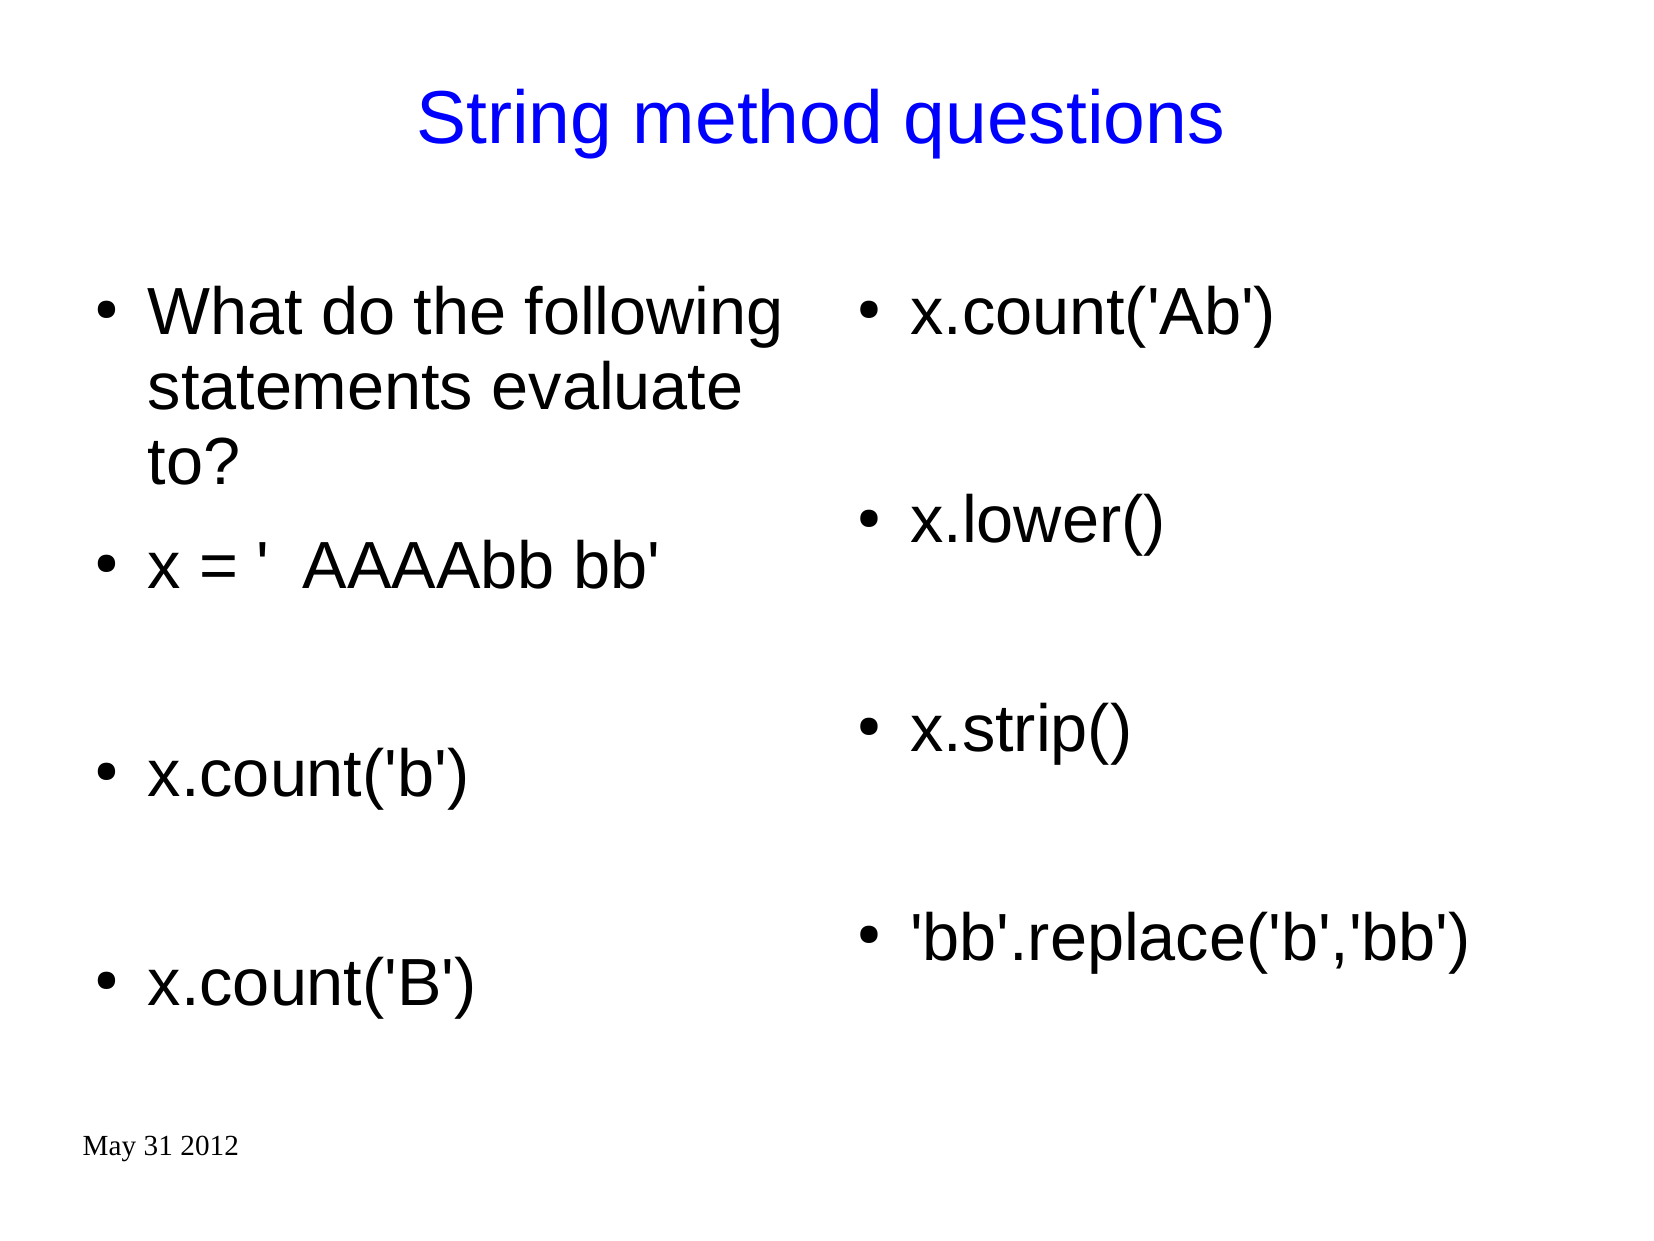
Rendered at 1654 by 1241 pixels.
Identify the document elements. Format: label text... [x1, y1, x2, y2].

title String method questions [76, 58, 1565, 178]
list x.count('Ab') x.lower() x.strip() 'bb'.replace('b','bb') [839, 274, 1566, 1093]
list What do the following statements evaluate to? x = ' AAAAbb bb' x.count('b') x.count('B') [76, 274, 803, 1122]
